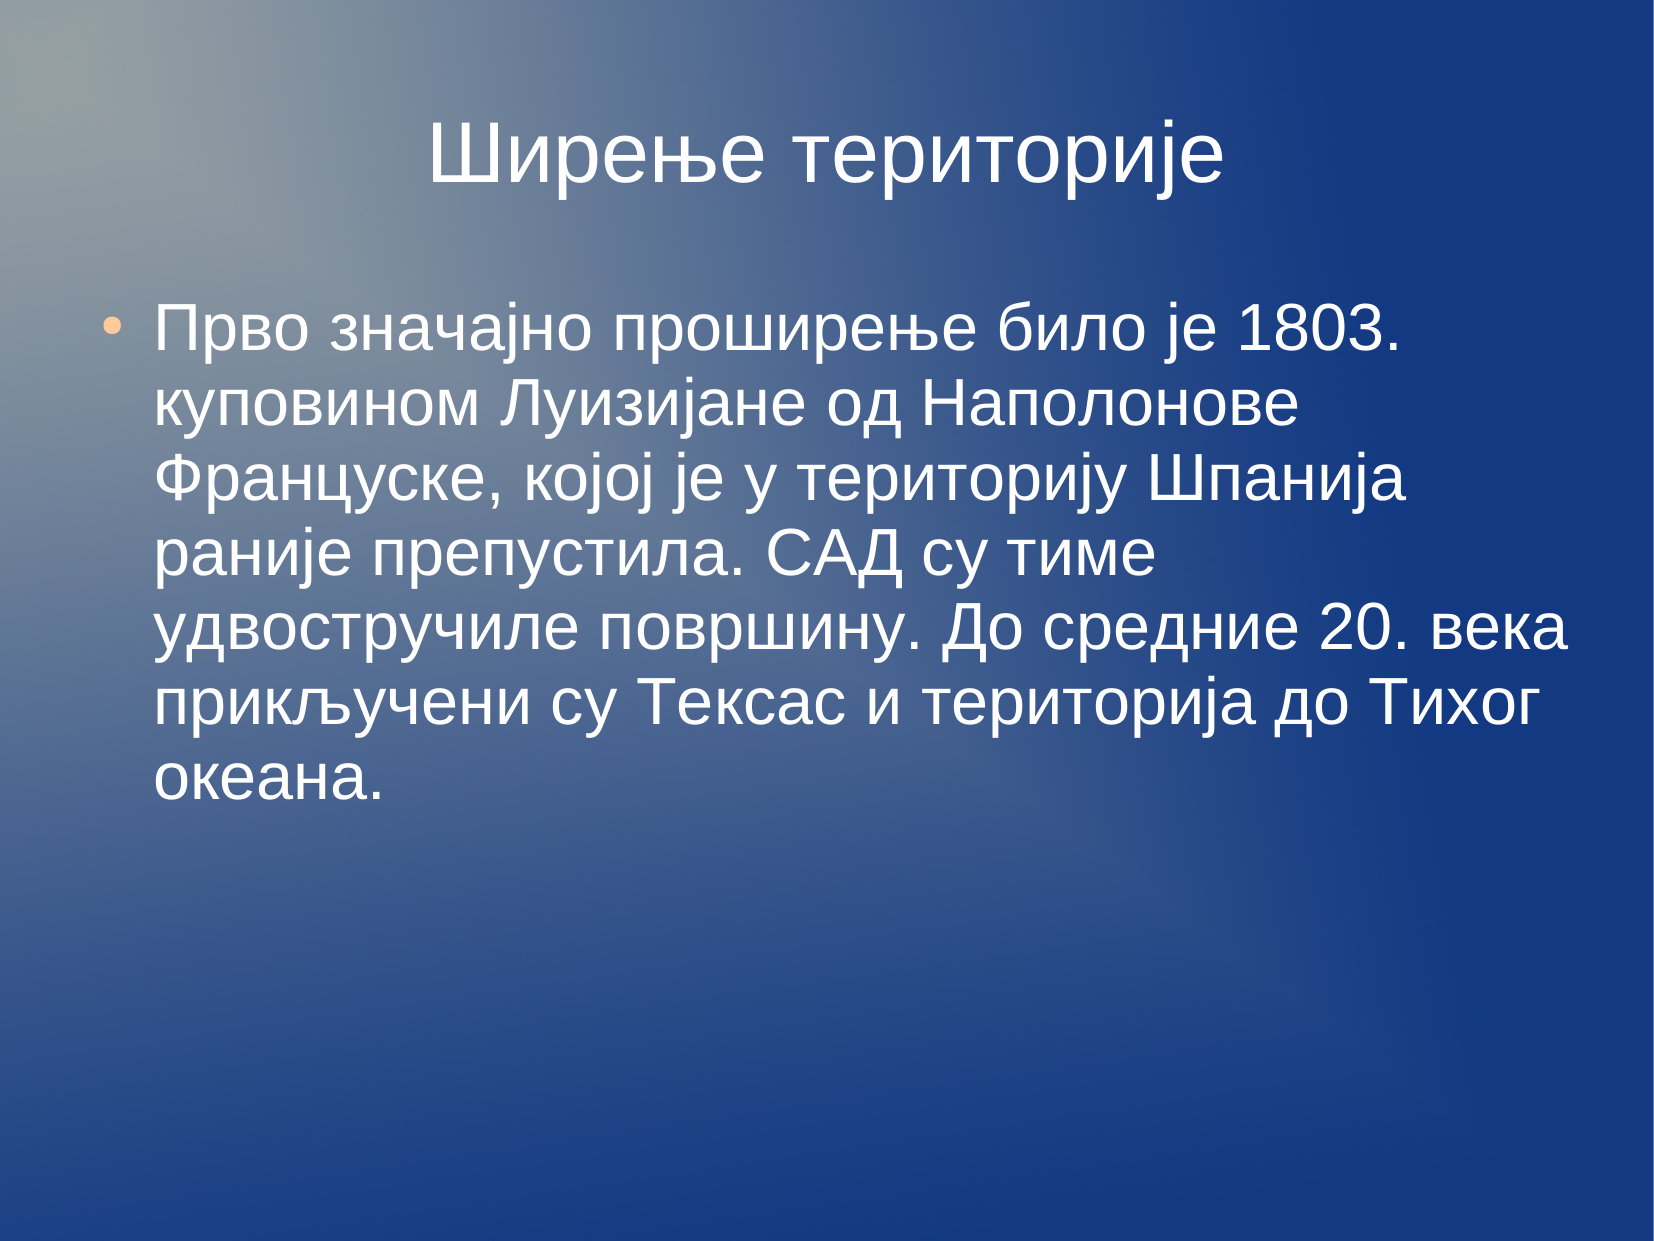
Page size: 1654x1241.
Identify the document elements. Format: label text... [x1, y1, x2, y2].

picture [0, 0, 1654, 1241]
list Прво значајно проширење било је 1803. куповином Луизијане од Наполонове Француске, којој је у територију Шпанија раније препустила. САД су тиме удвостручиле површину. До средние 20. века прикључени су Тексас и територија до Тихог океана. [82, 290, 1571, 1010]
title Ширење територије [82, 49, 1571, 257]
